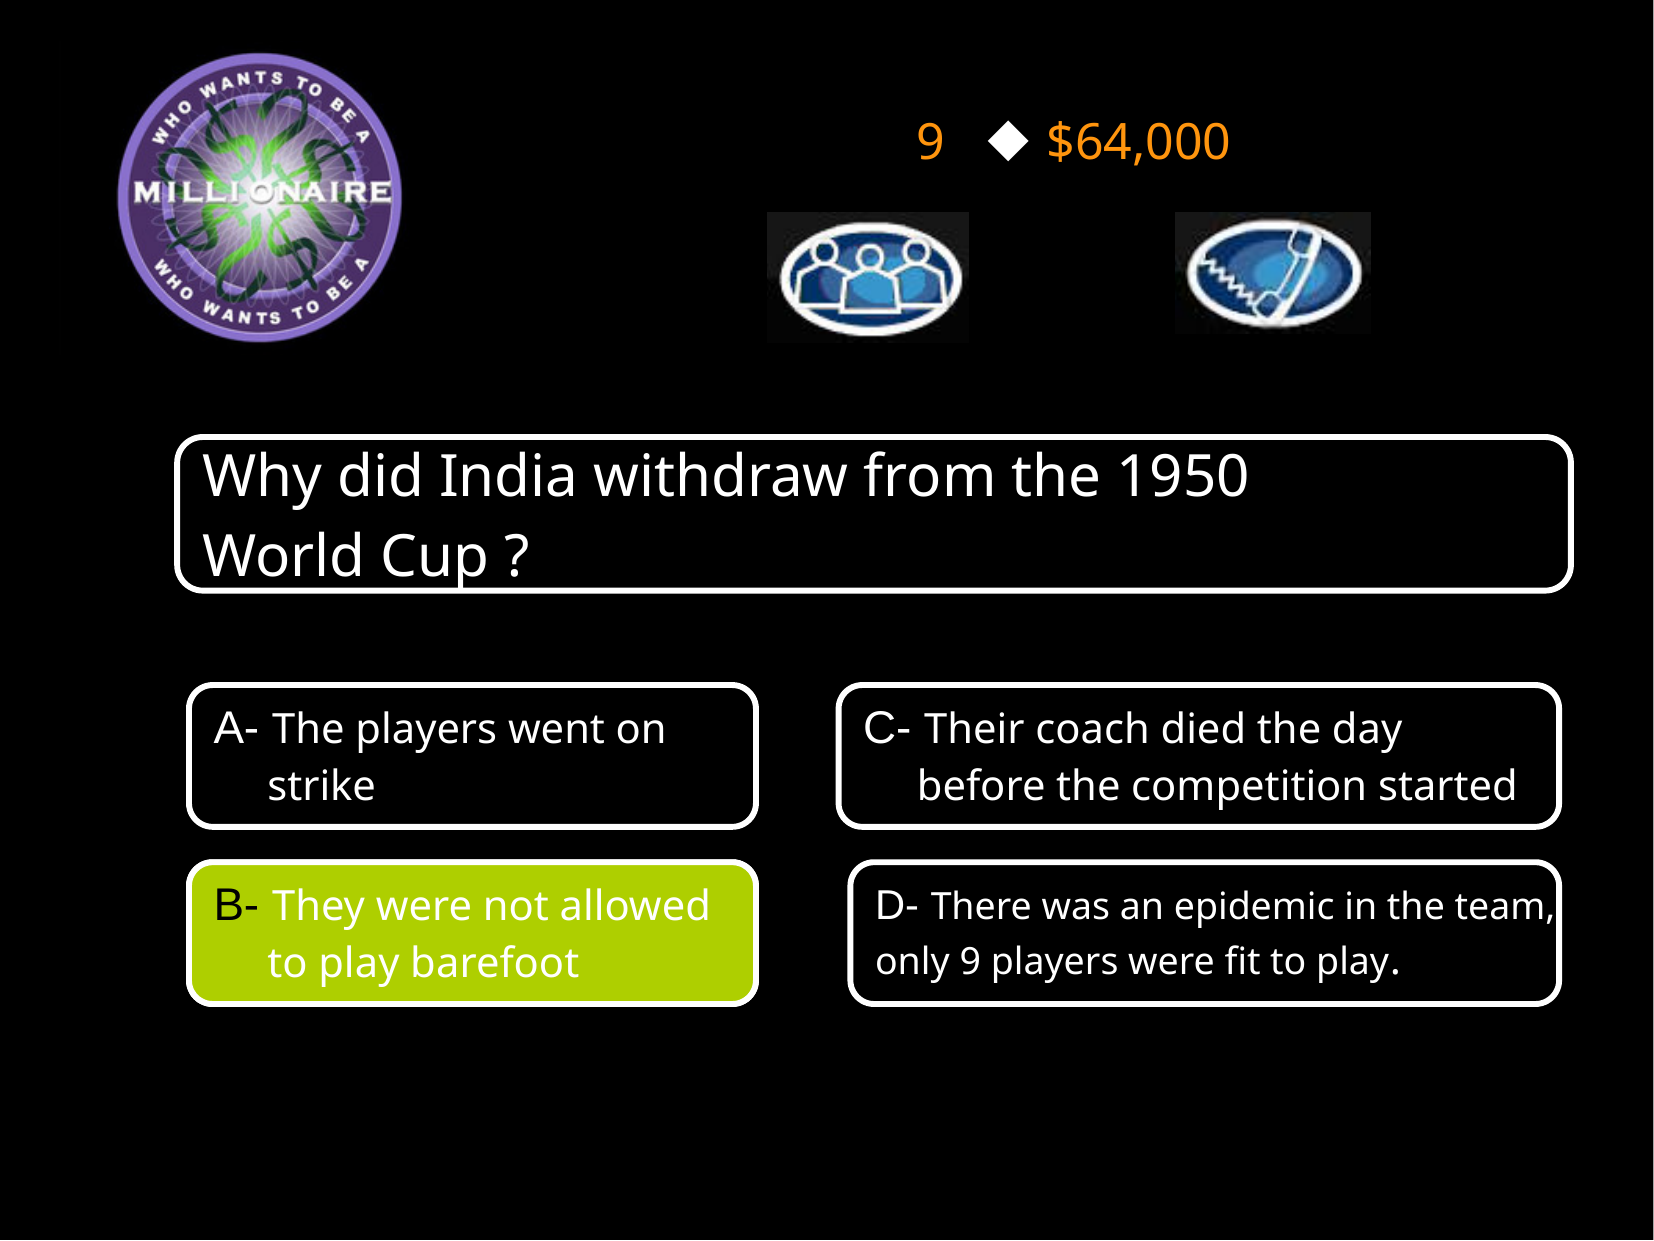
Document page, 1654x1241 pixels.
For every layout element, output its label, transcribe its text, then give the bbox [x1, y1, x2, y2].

text_box B- They were not allowed to play barefoot [188, 862, 756, 1004]
picture [1175, 212, 1371, 334]
picture [59, 41, 477, 355]
text_box C- Their coach died the day before the competition started [838, 685, 1560, 827]
text_box 9  $64,000 [774, 106, 1458, 213]
picture [767, 212, 969, 343]
text_box A- The players went on strike [188, 685, 756, 827]
text_box D- There was an epidemic in the team, only 9 players were fit to play. [850, 862, 1560, 1004]
text_box Why did India withdraw from the 1950 World Cup ? ? [177, 437, 1571, 591]
